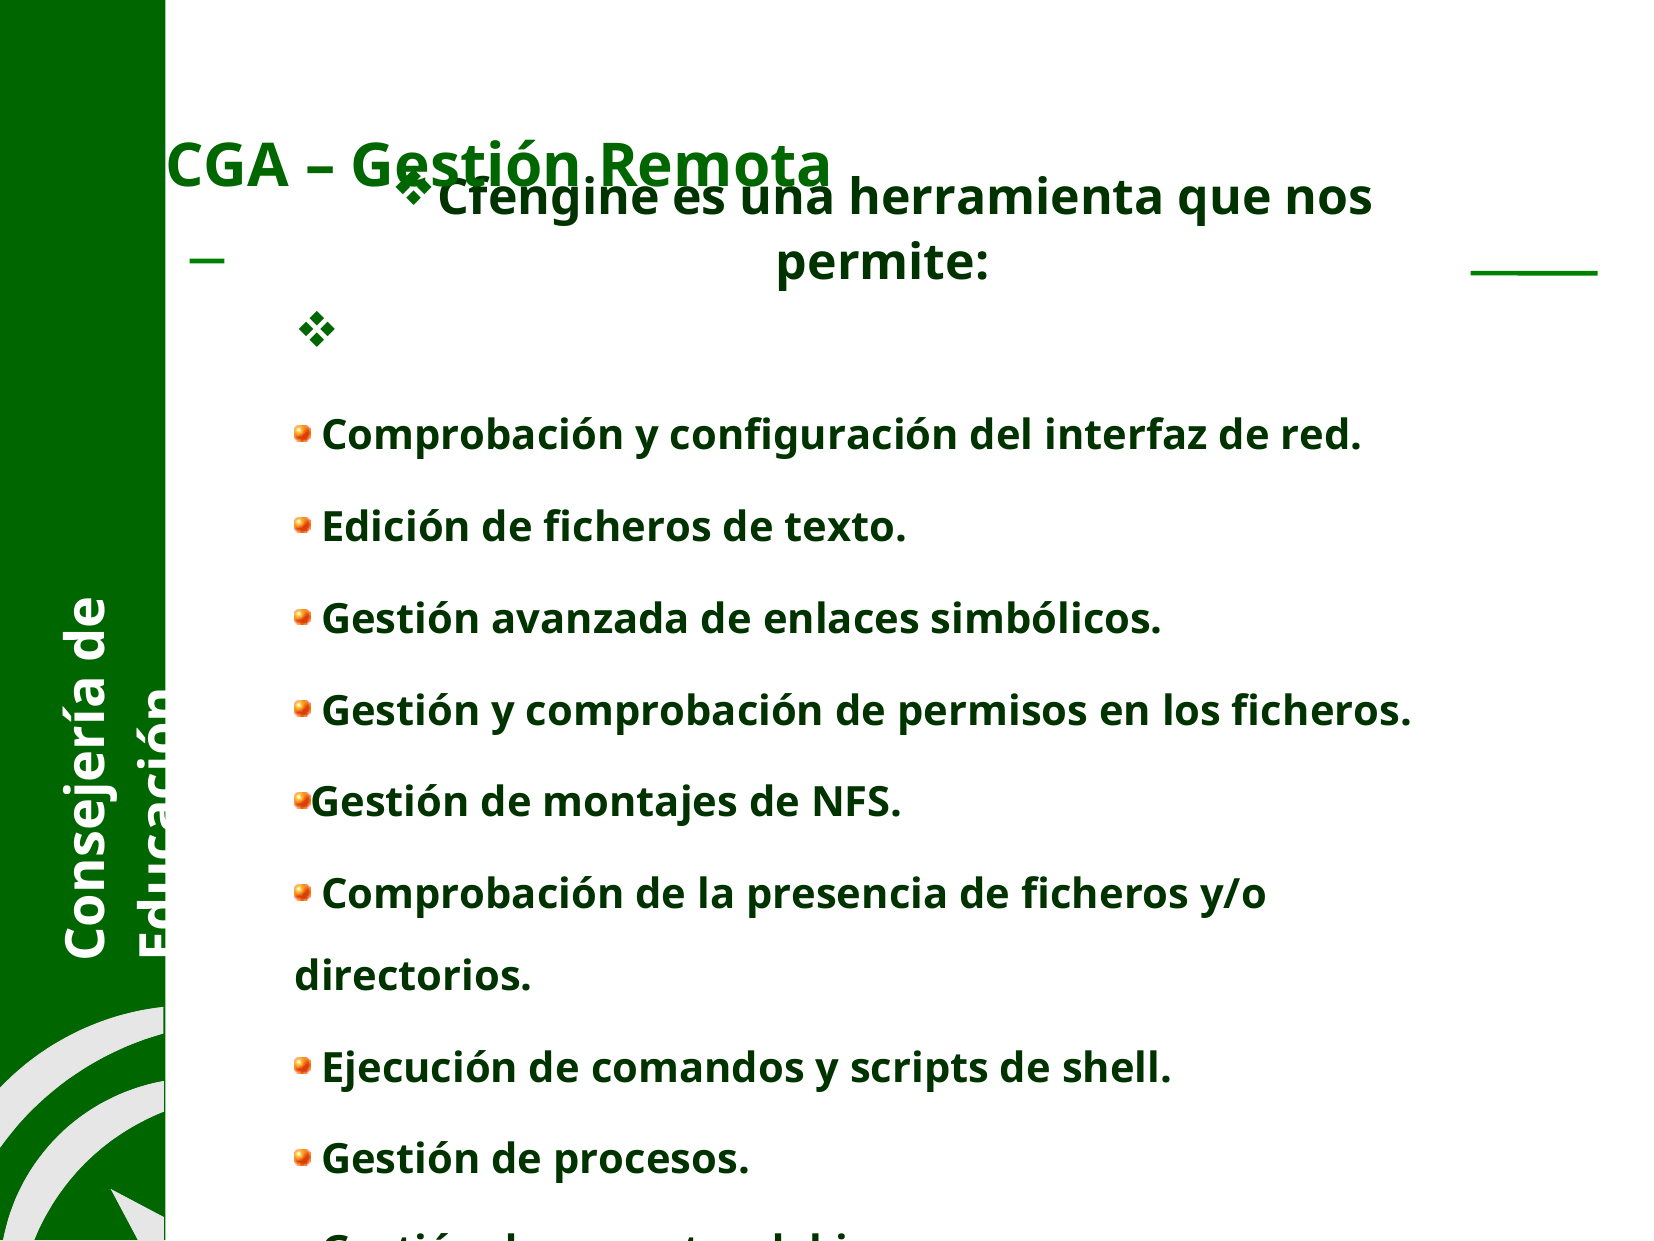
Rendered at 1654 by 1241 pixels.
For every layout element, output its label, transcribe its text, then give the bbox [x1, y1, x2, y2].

subtitle Cfengine es una herramienta que nos permite: Comprobación y configuración del interfaz de red. Edición de ficheros de texto. Gestión avanzada de enlaces simbólicos. Gestión y comprobación de permisos en los ficheros. Gestión de montajes de NFS. Comprobación de la presencia de ficheros y/o directorios. Ejecución de comandos y scripts de shell. Gestión de procesos. Gestión de paquetes debian. [224, 287, 1471, 1198]
title CGA – Gestión Remota [165, 53, 1654, 261]
